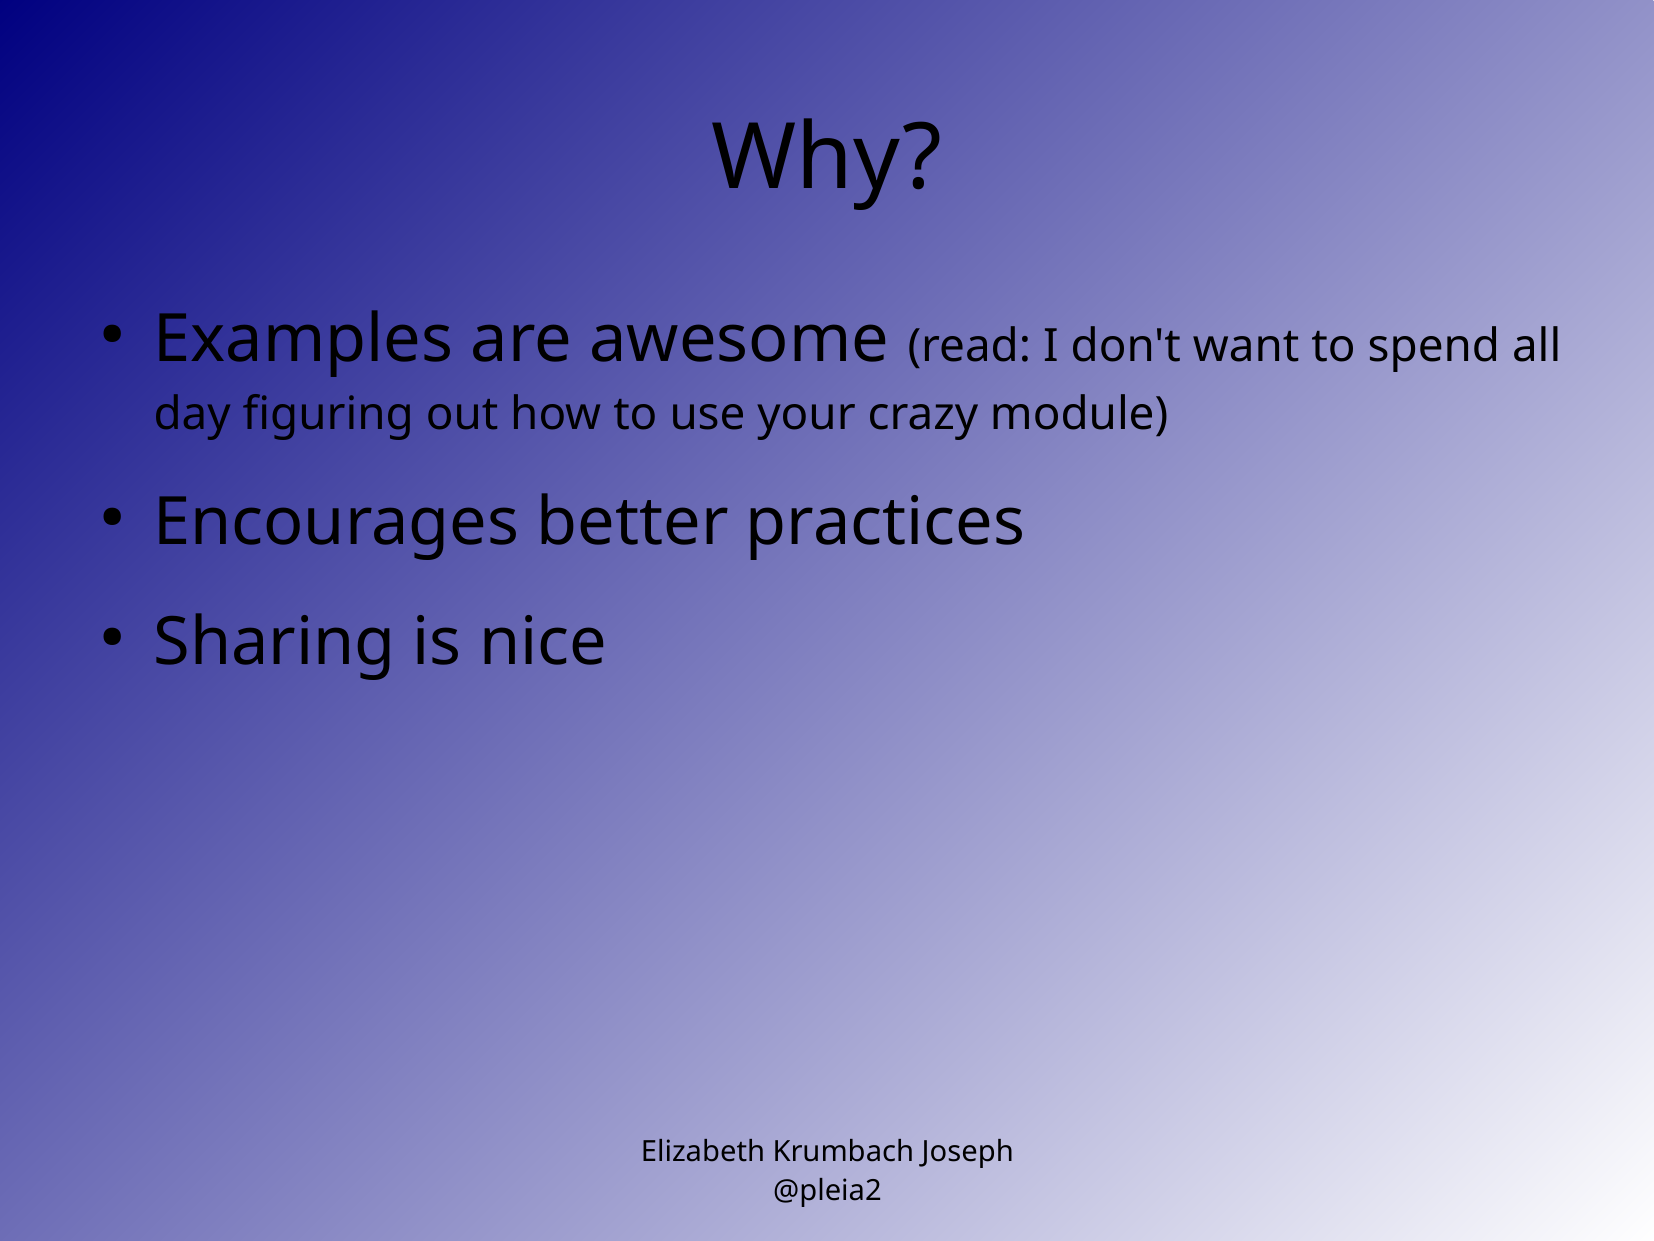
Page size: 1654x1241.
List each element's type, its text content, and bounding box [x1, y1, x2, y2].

list Examples are awesome (read: I don't want to spend all day figuring out how to use your crazy module) Encourages better practices Sharing is nice [82, 290, 1571, 1010]
title Why? [82, 49, 1571, 257]
